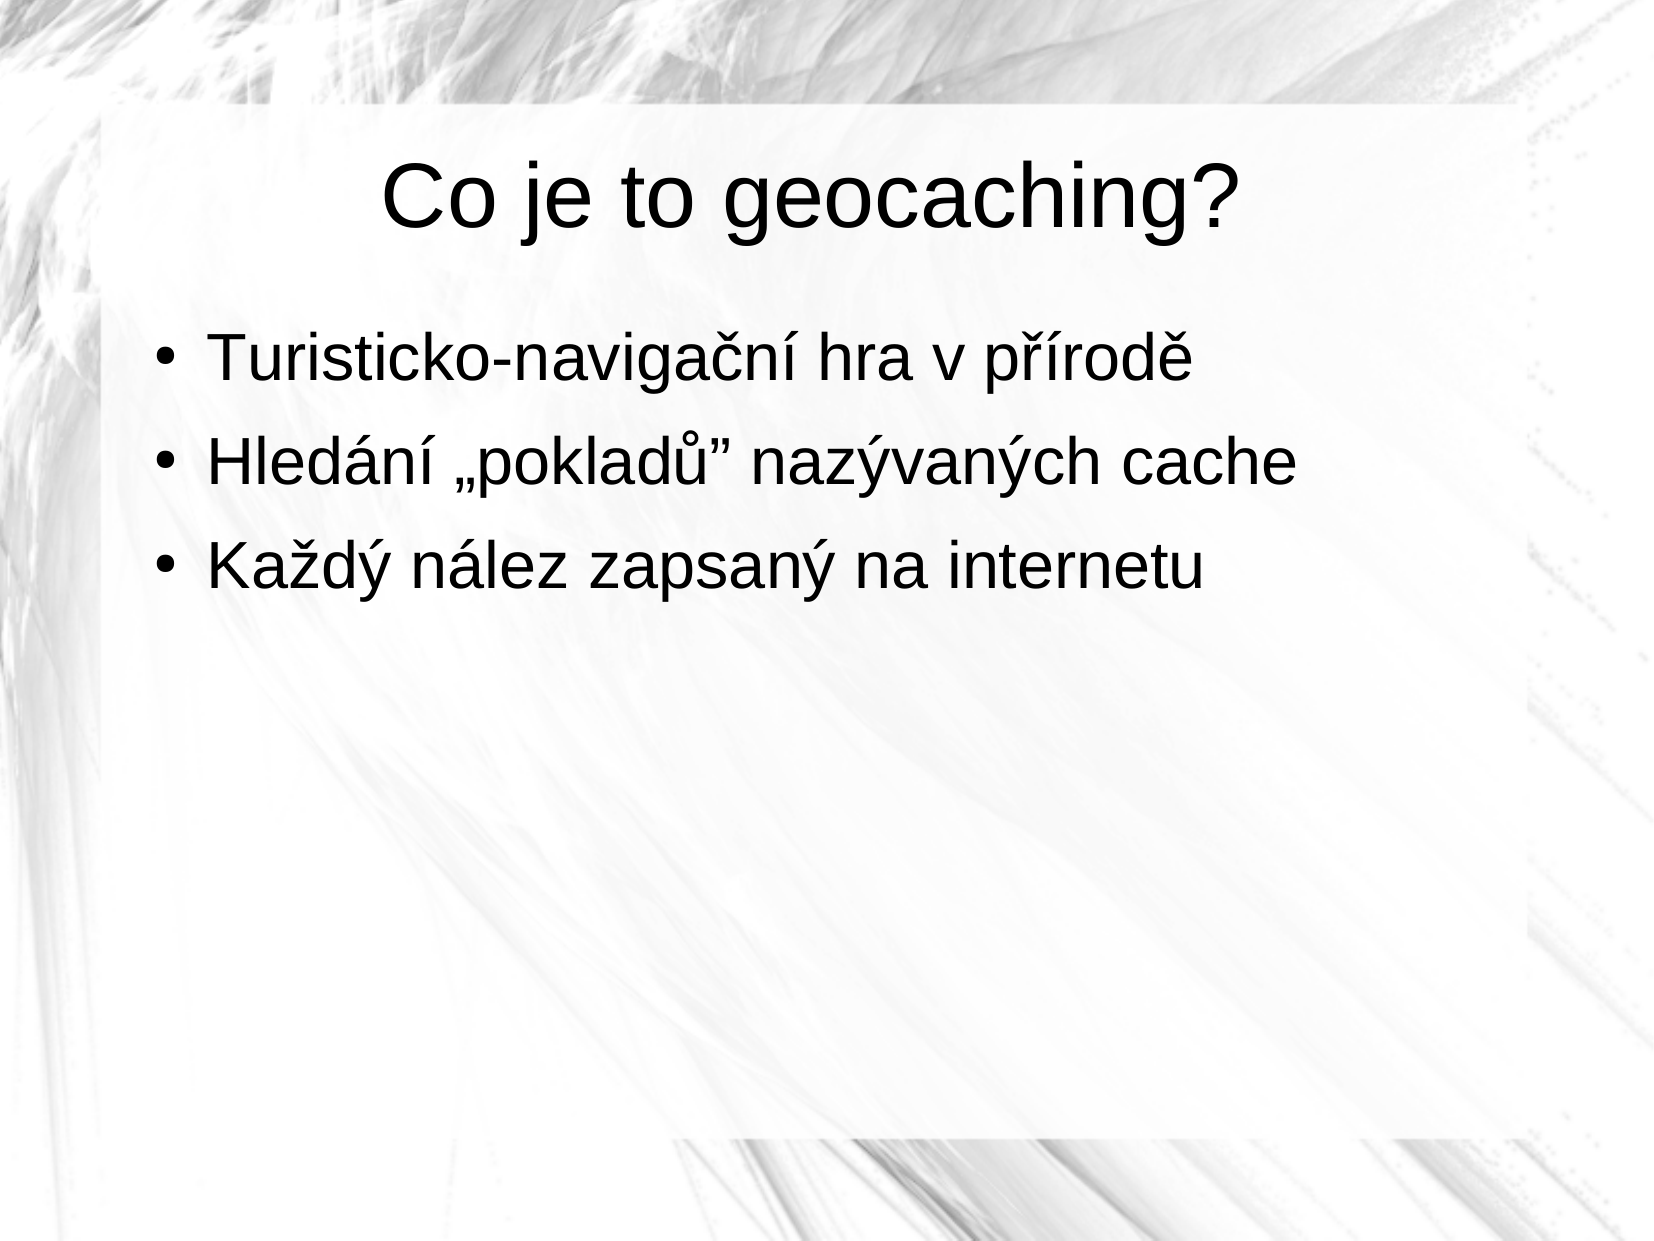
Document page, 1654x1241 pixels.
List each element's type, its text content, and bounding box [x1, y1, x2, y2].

picture [0, 0, 1654, 1241]
title Co je to geocaching? [118, 112, 1506, 281]
list Turisticko-navigační hra v přírodě Hledání „pokladů” nazývaných cache Každý nález zapsaný na internetu [118, 319, 1571, 1139]
